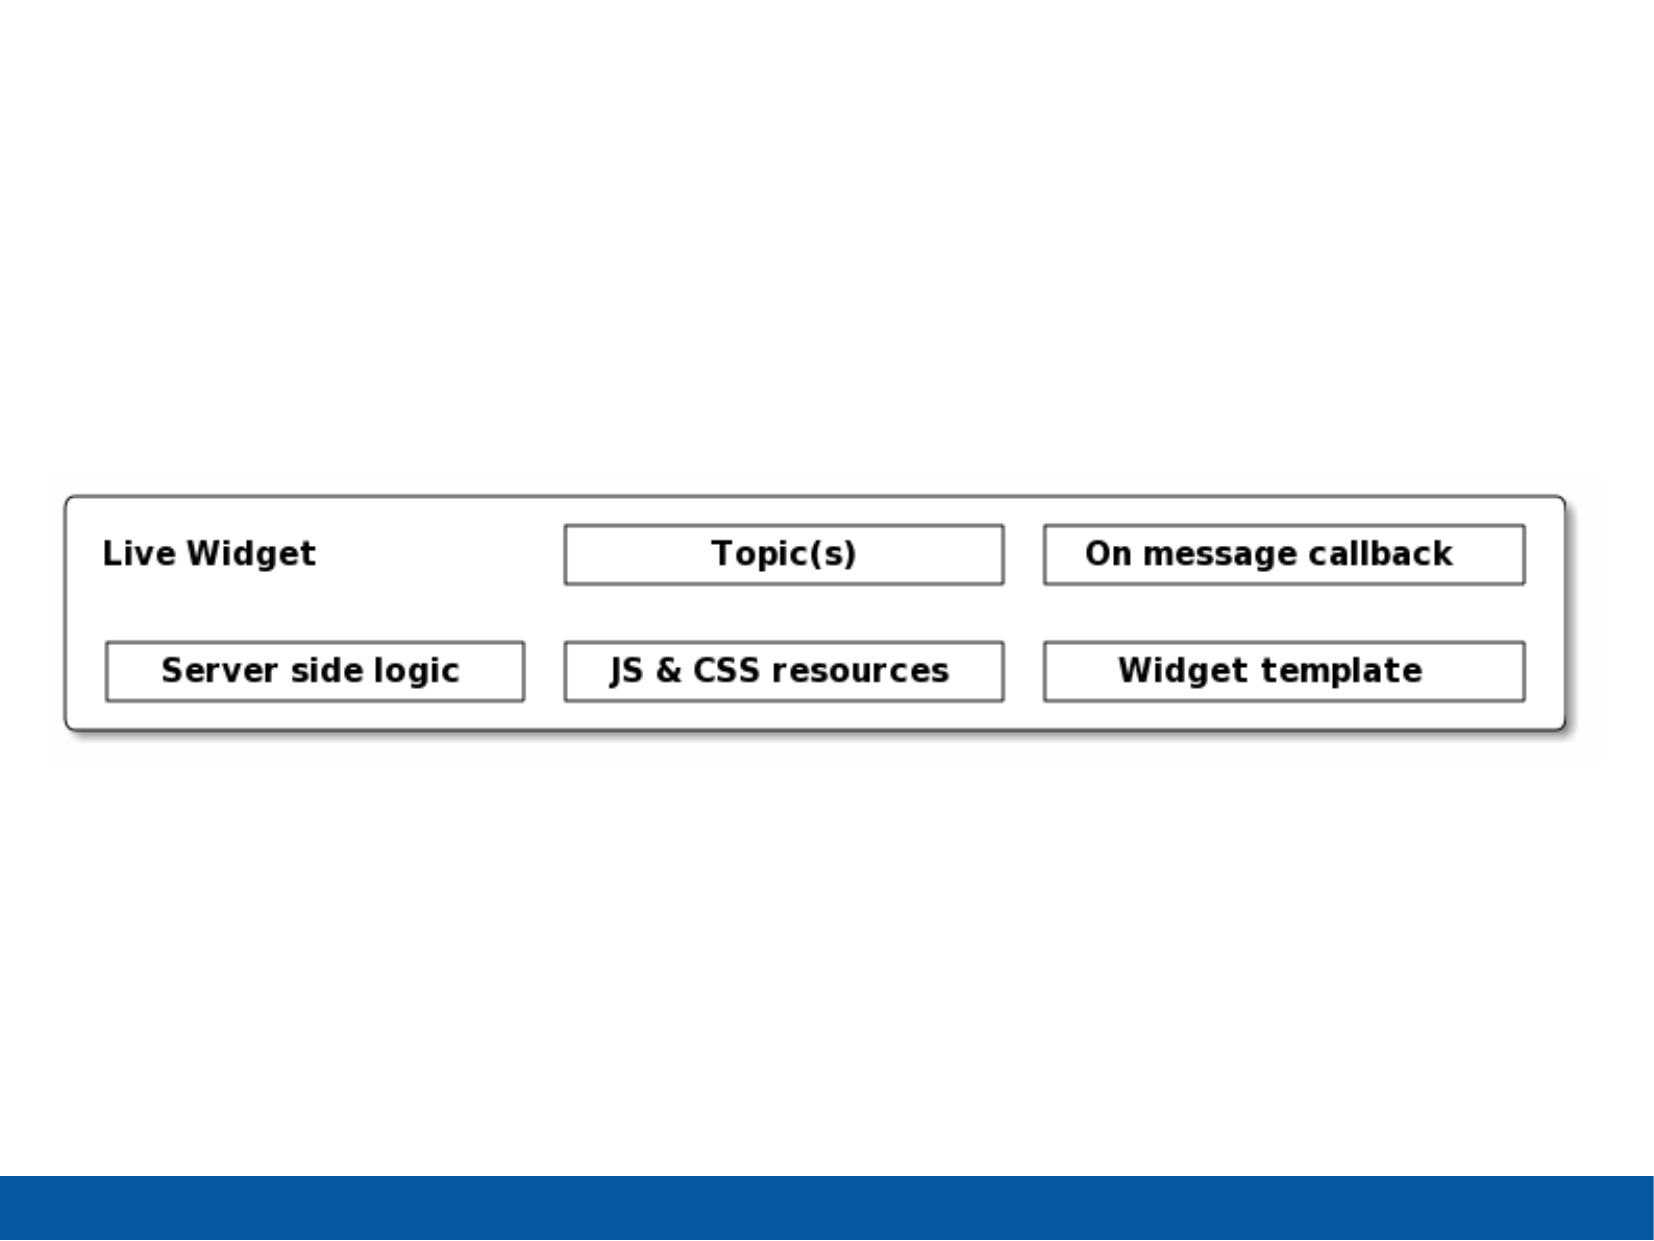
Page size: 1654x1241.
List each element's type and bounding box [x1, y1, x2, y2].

picture [0, 1176, 1654, 1240]
picture [49, 476, 1604, 764]
